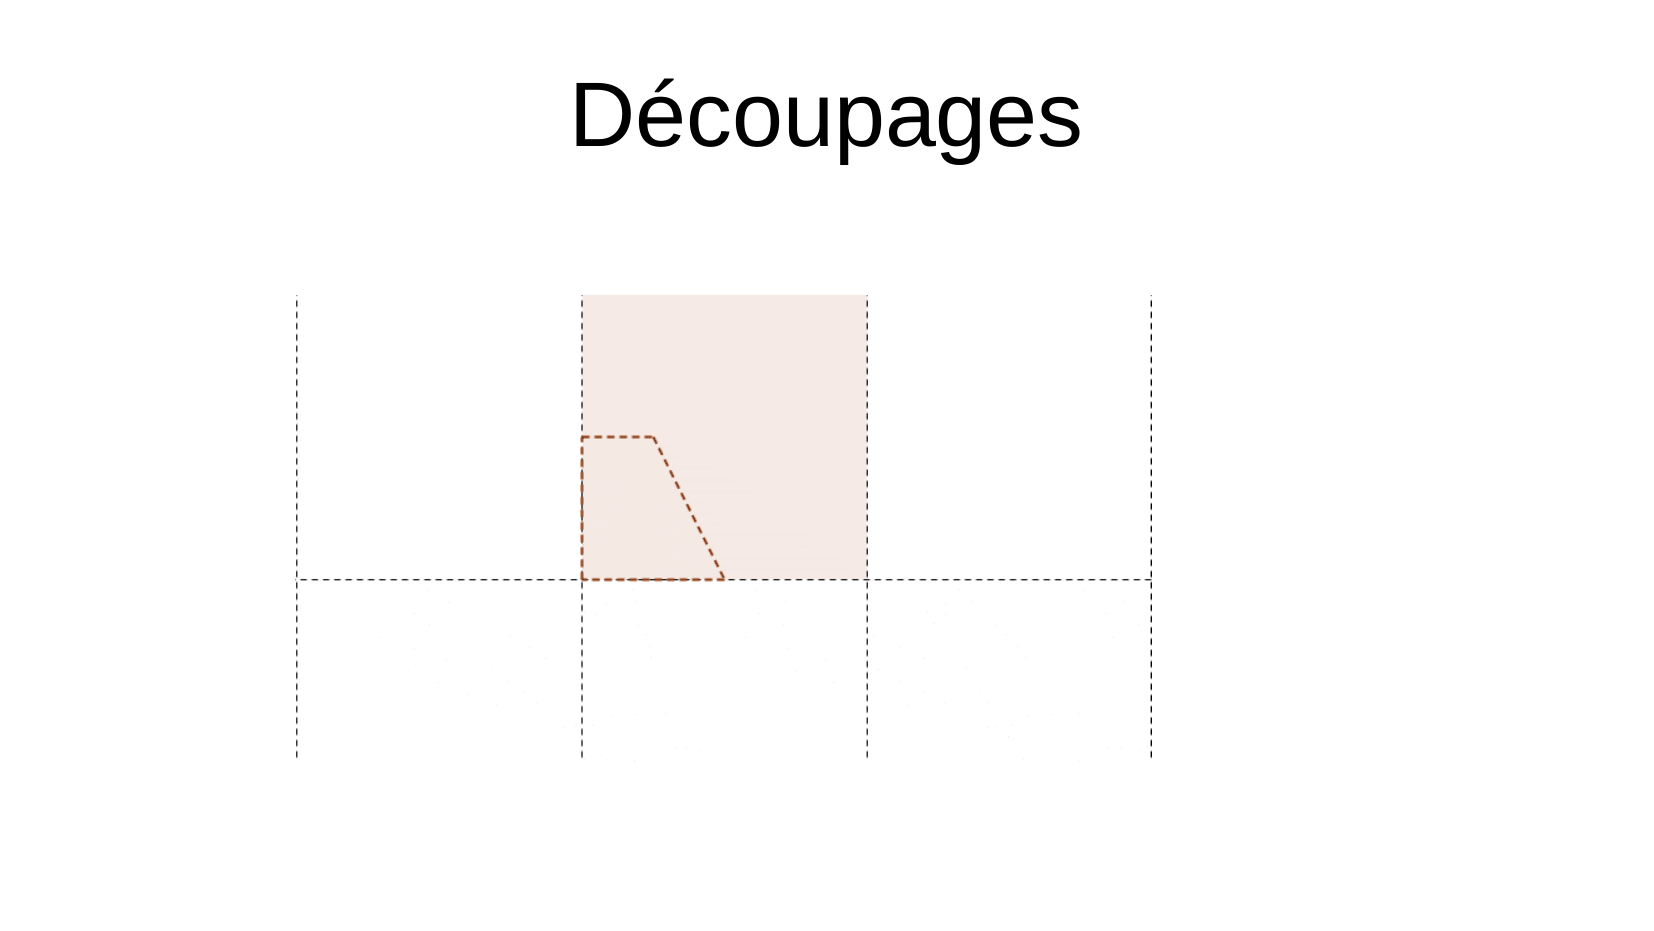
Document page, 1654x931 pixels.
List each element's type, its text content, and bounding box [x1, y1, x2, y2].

picture [295, 295, 1152, 762]
title Découpages [82, 37, 1571, 193]
